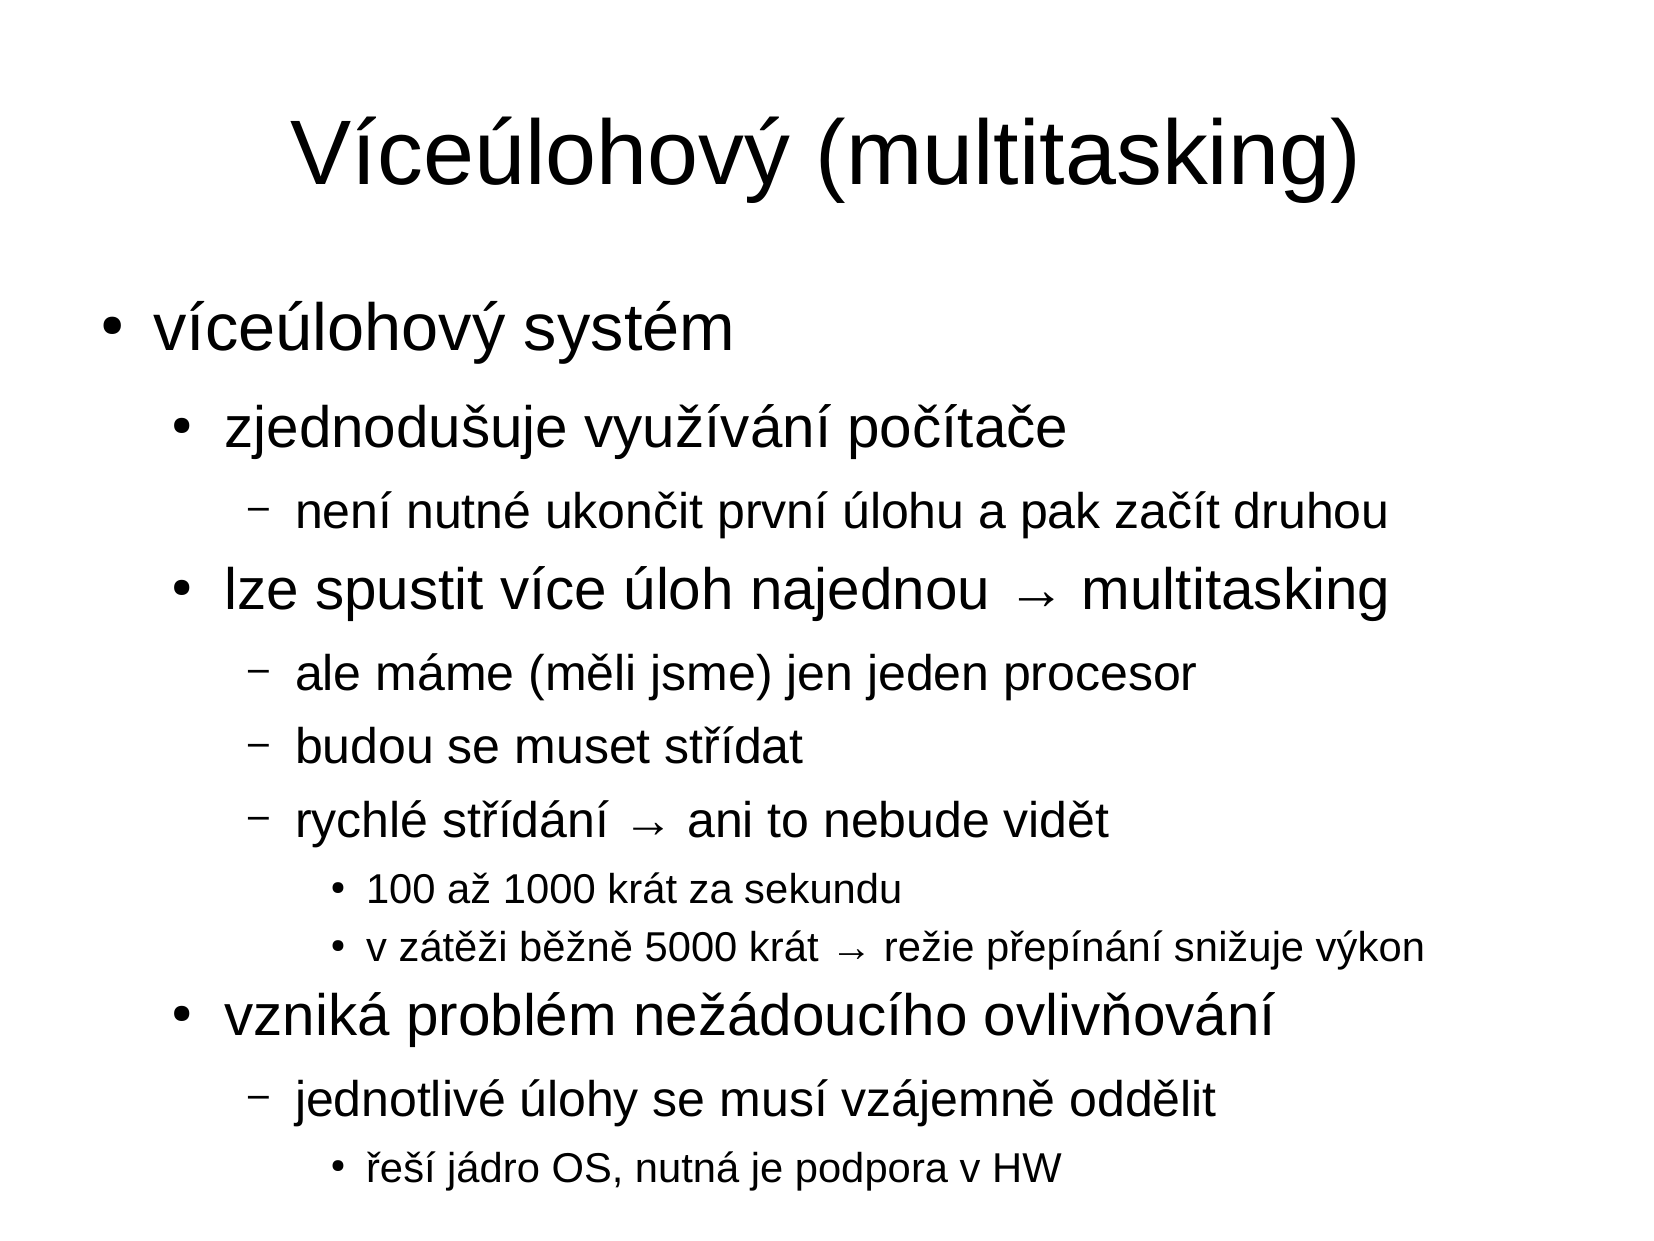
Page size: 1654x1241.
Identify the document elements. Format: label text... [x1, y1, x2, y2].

list víceúlohový systém zjednodušuje využívání počítače není nutné ukončit první úlohu a pak začít druhou lze spustit více úloh najednou → multitasking ale máme (měli jsme) jen jeden procesor budou se muset střídat rychlé střídání → ani to nebude vidět 100 až 1000 krát za sekundu v zátěži běžně 5000 krát → režie přepínání snižuje výkon vzniká problém nežádoucího ovlivňování jednotlivé úlohy se musí vzájemně oddělit řeší jádro OS, nutná je podpora v HW [82, 290, 1571, 1191]
title Víceúlohový (multitasking) [82, 56, 1571, 250]
